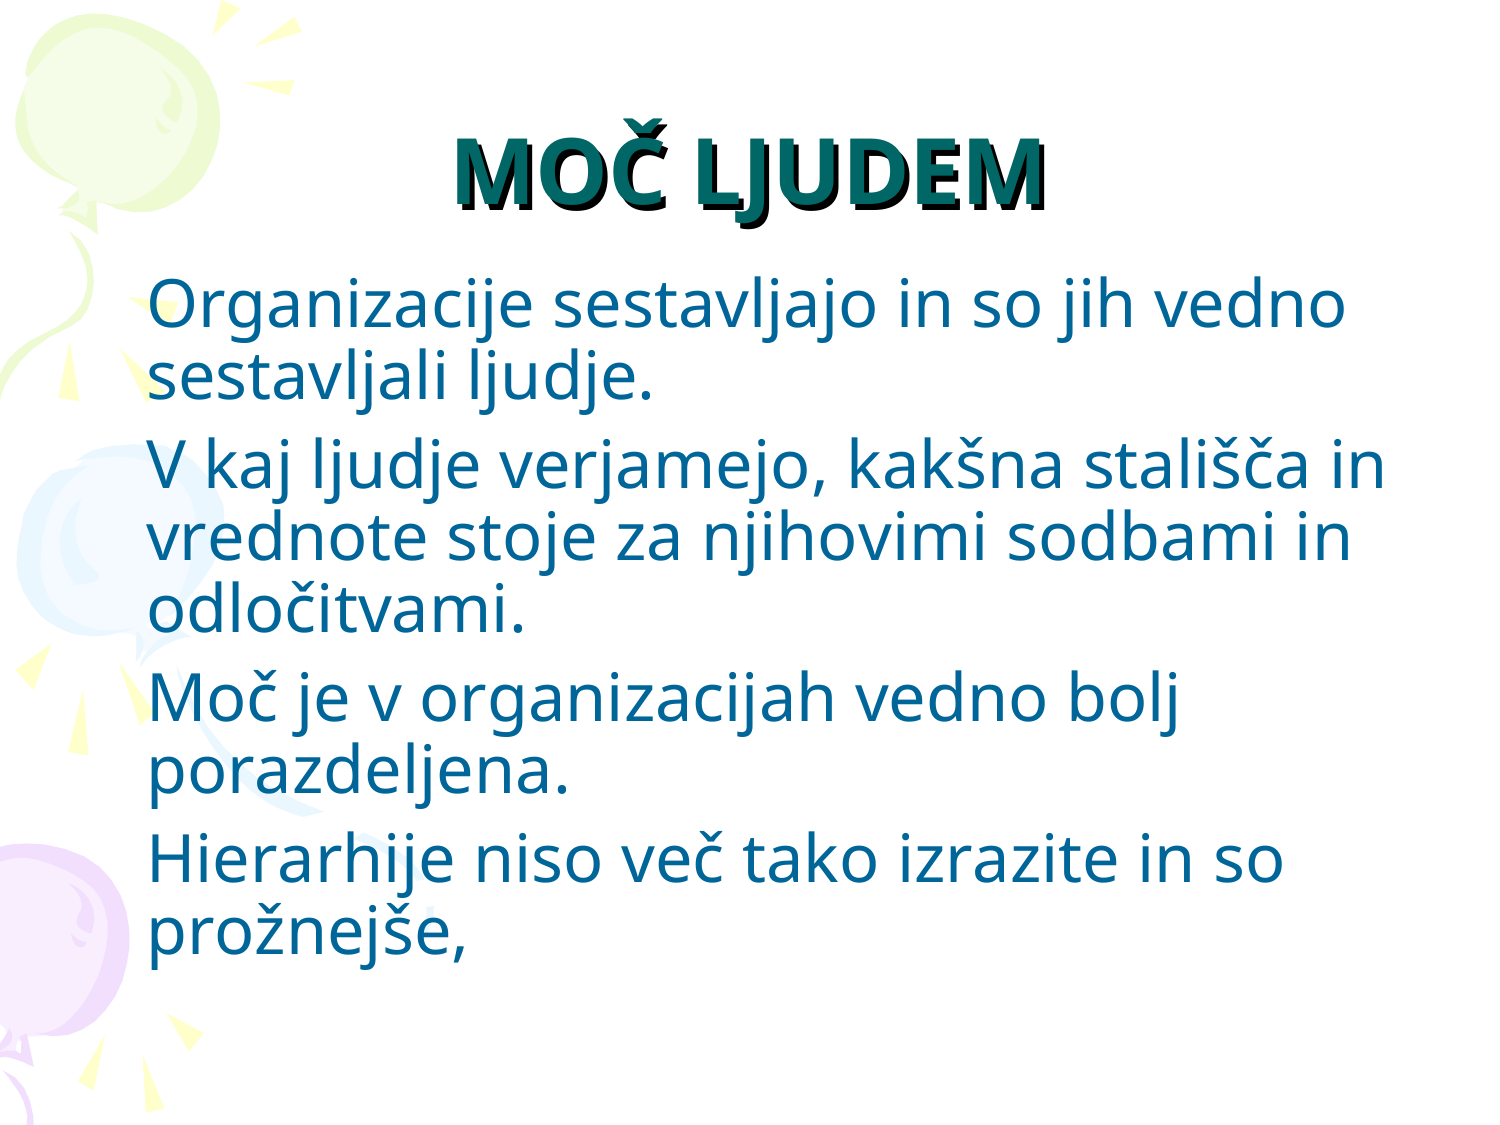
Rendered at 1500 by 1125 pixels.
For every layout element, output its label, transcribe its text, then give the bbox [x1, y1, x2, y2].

title MOČ LJUDEM [72, 16, 1426, 233]
list Organizacije sestavljajo in so jih vedno sestavljali ljudje. V kaj ljudje verjamejo, kakšna stališča in vrednote stoje za njihovimi sodbami in odločitvami. Moč je v organizacijah vedno bolj porazdeljena. Hierarhije niso več tako izrazite in so prožnejše, [75, 262, 1426, 994]
